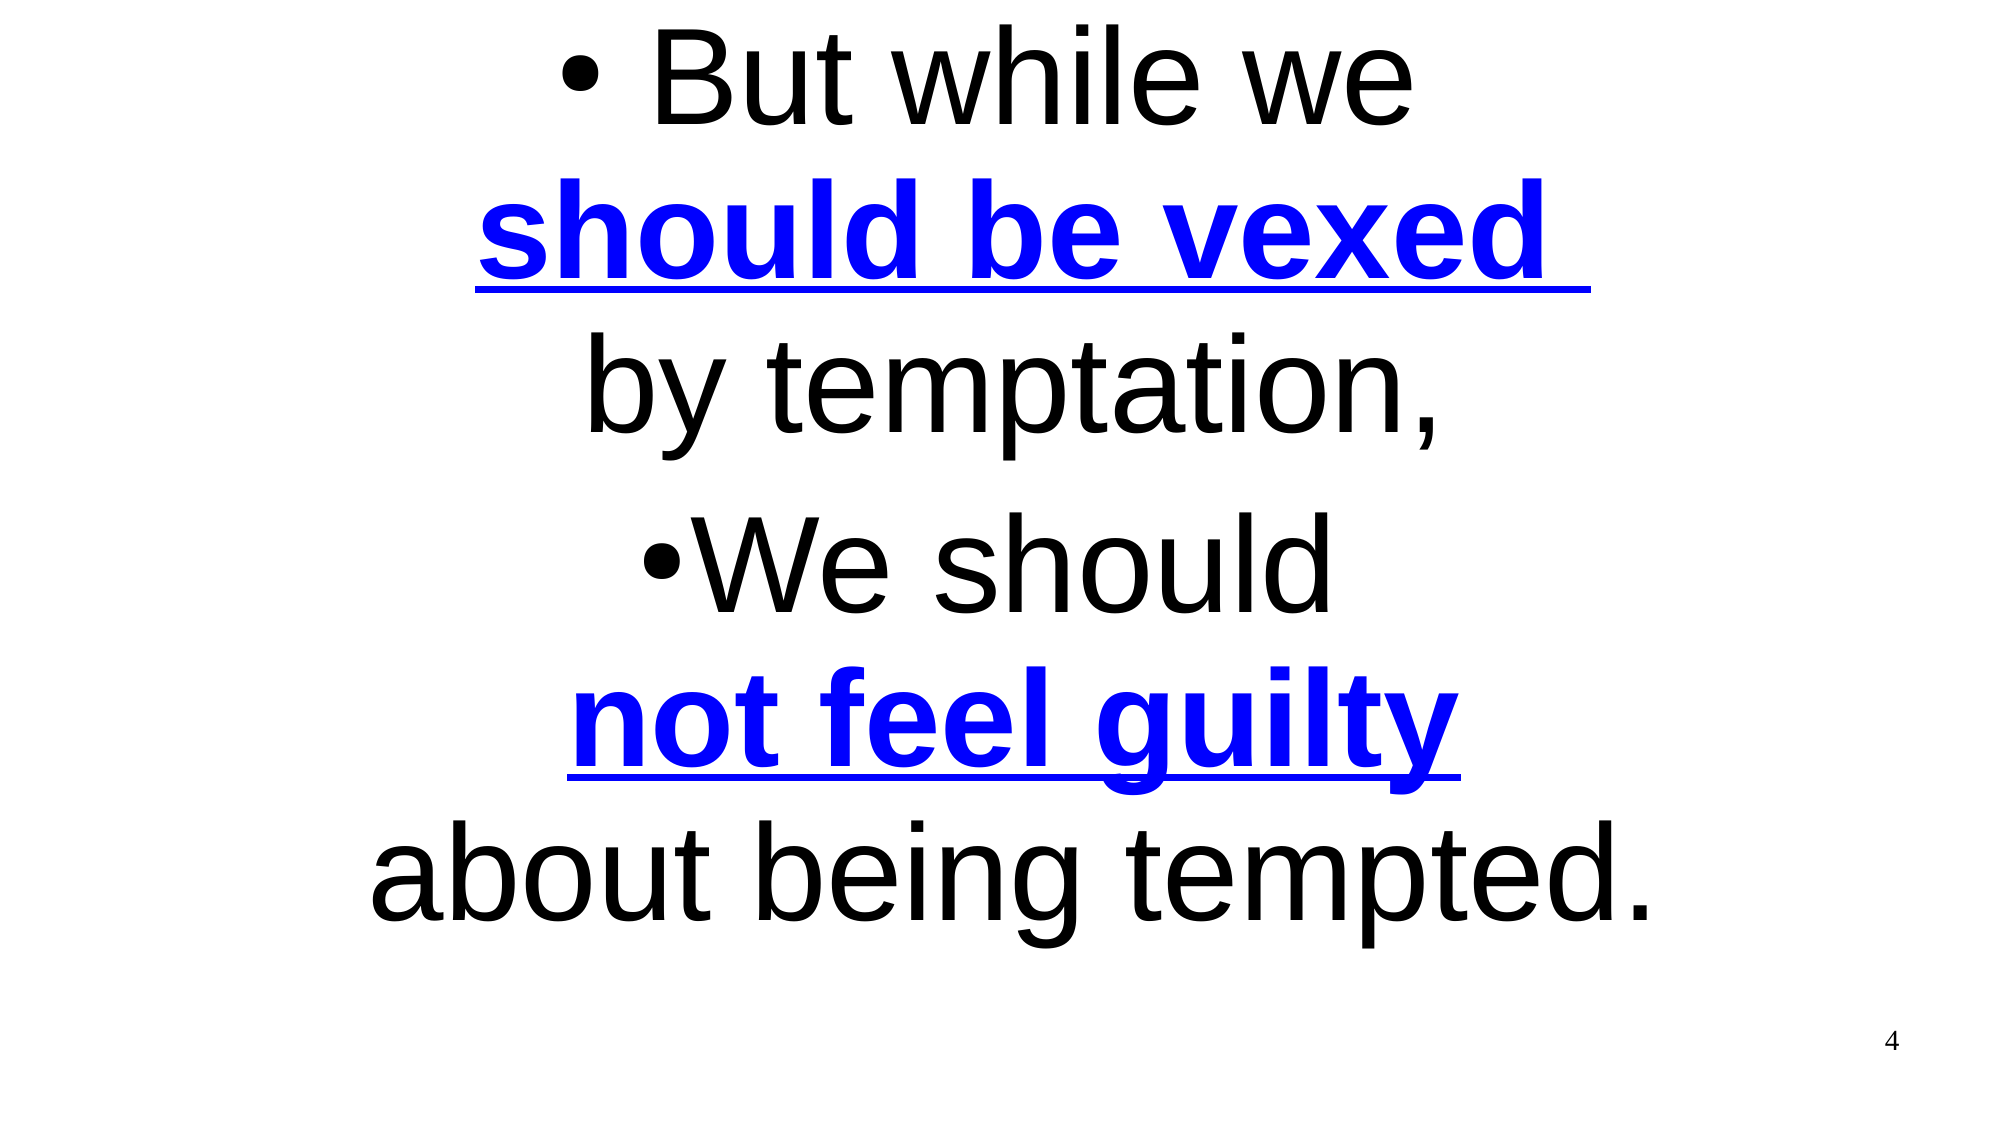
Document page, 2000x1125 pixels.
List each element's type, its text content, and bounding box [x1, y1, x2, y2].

list But while we should be vexed by temptation, We should not feel guilty about being tempted. [0, 0, 1996, 1123]
